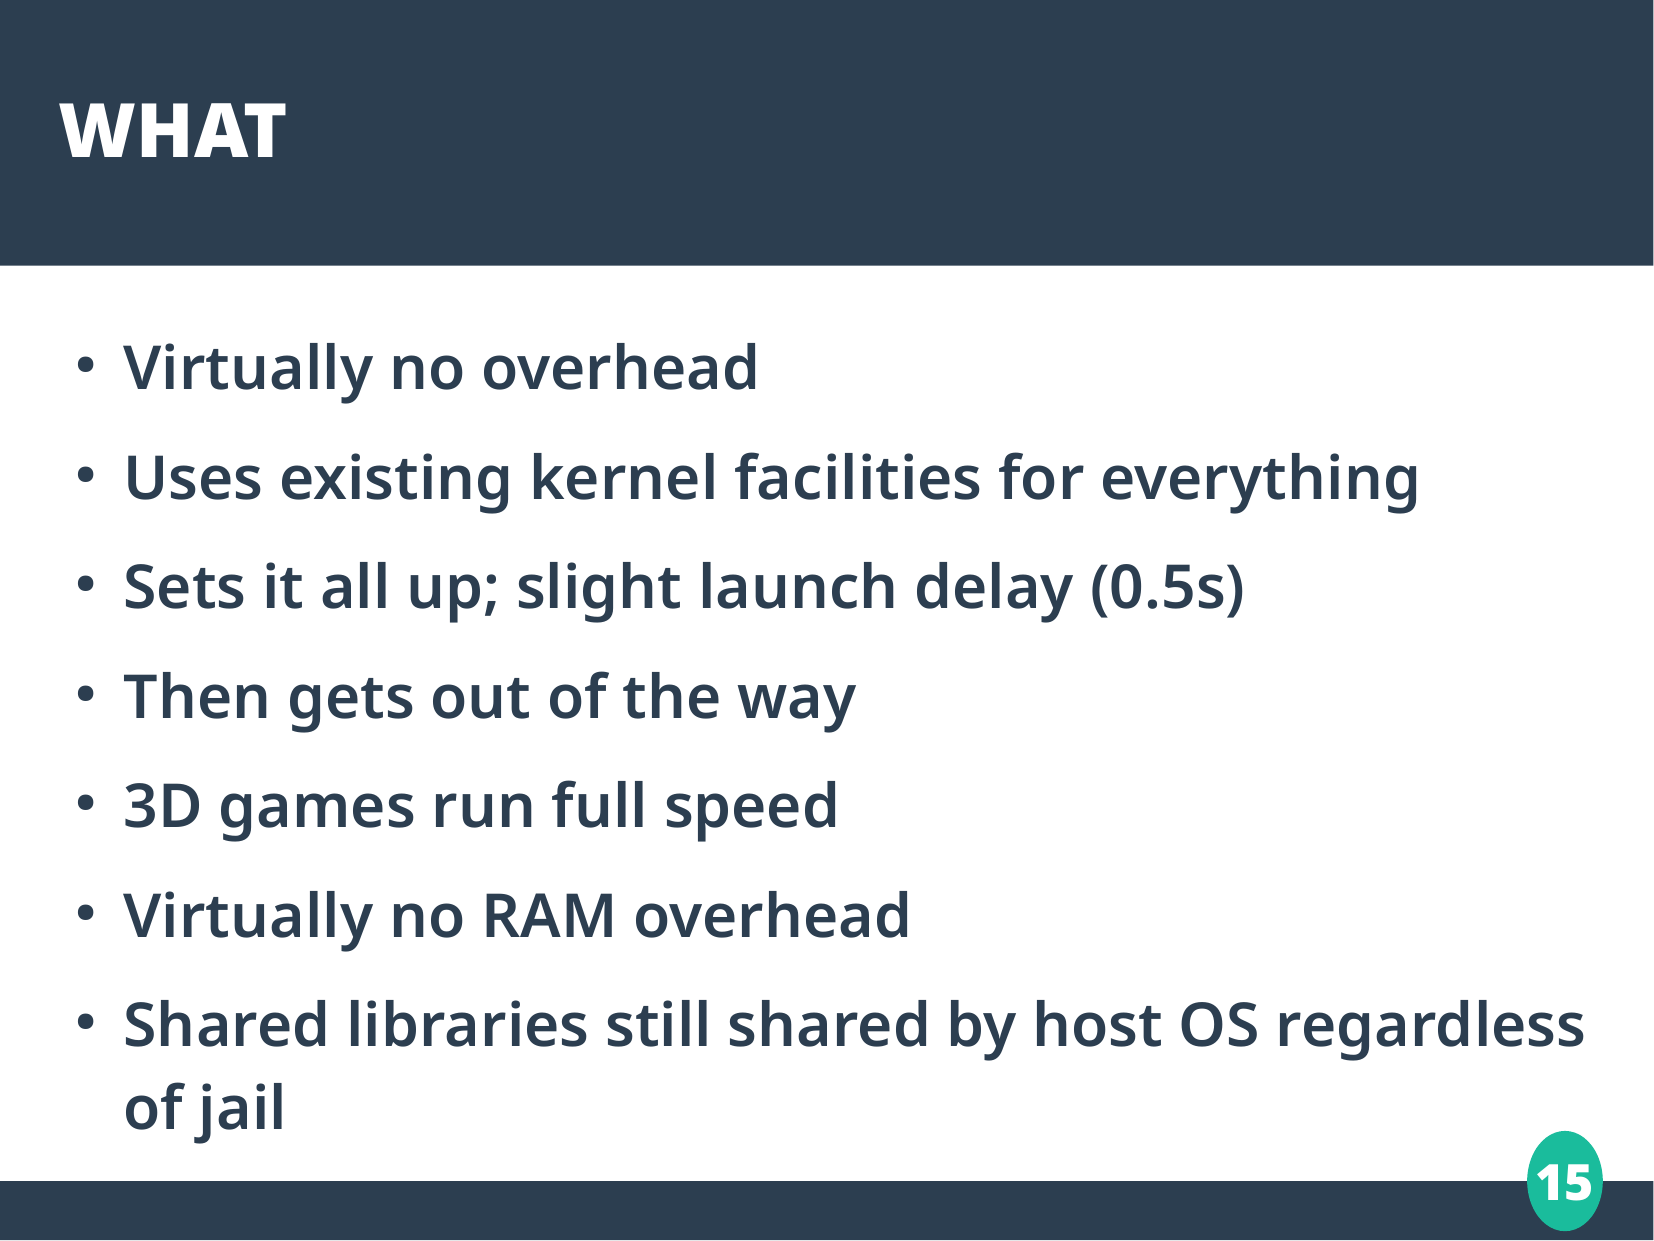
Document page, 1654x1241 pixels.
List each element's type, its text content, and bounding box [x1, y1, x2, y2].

list Virtually no overhead Uses existing kernel facilities for everything Sets it all up; slight launch delay (0.5s) Then gets out of the way 3D games run full speed Virtually no RAM overhead Shared libraries still shared by host OS regardless of jail [59, 324, 1595, 1152]
title WHAT [59, 49, 1595, 207]
